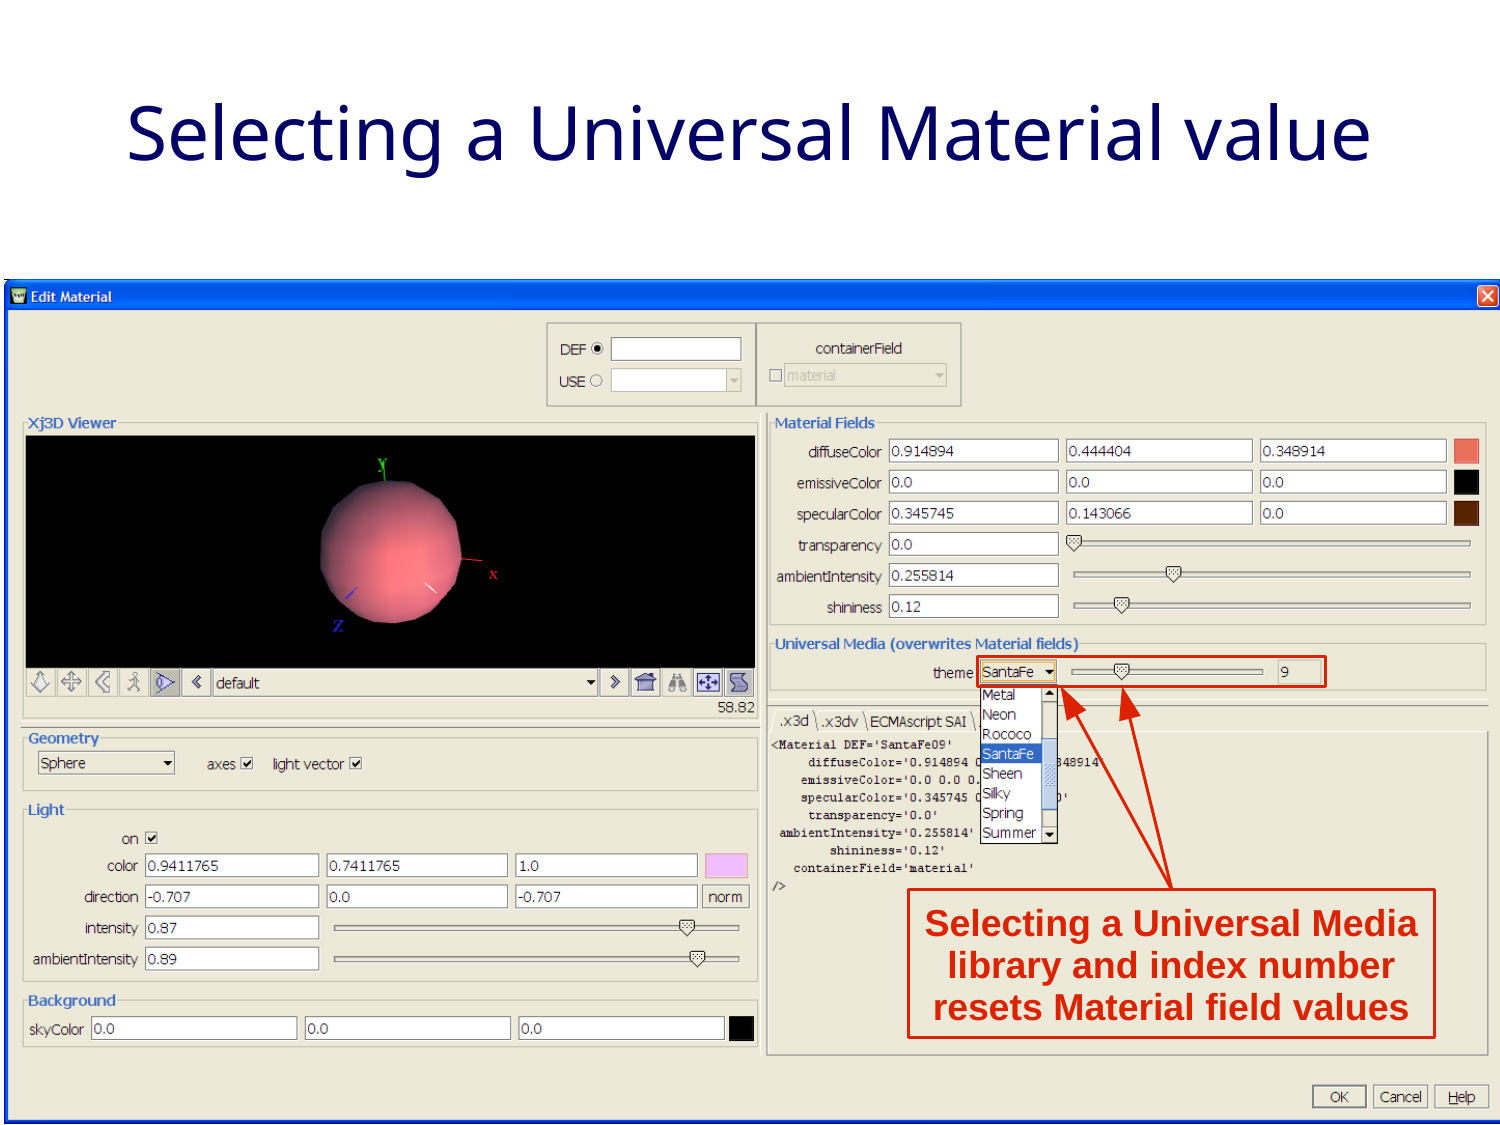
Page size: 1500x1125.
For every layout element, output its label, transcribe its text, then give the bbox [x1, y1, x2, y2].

text_box Selecting a Universal Media library and index number resets Material field values [908, 889, 1434, 1038]
title Selecting a Universal Material value [112, 37, 1388, 225]
picture [4, 279, 1500, 1124]
